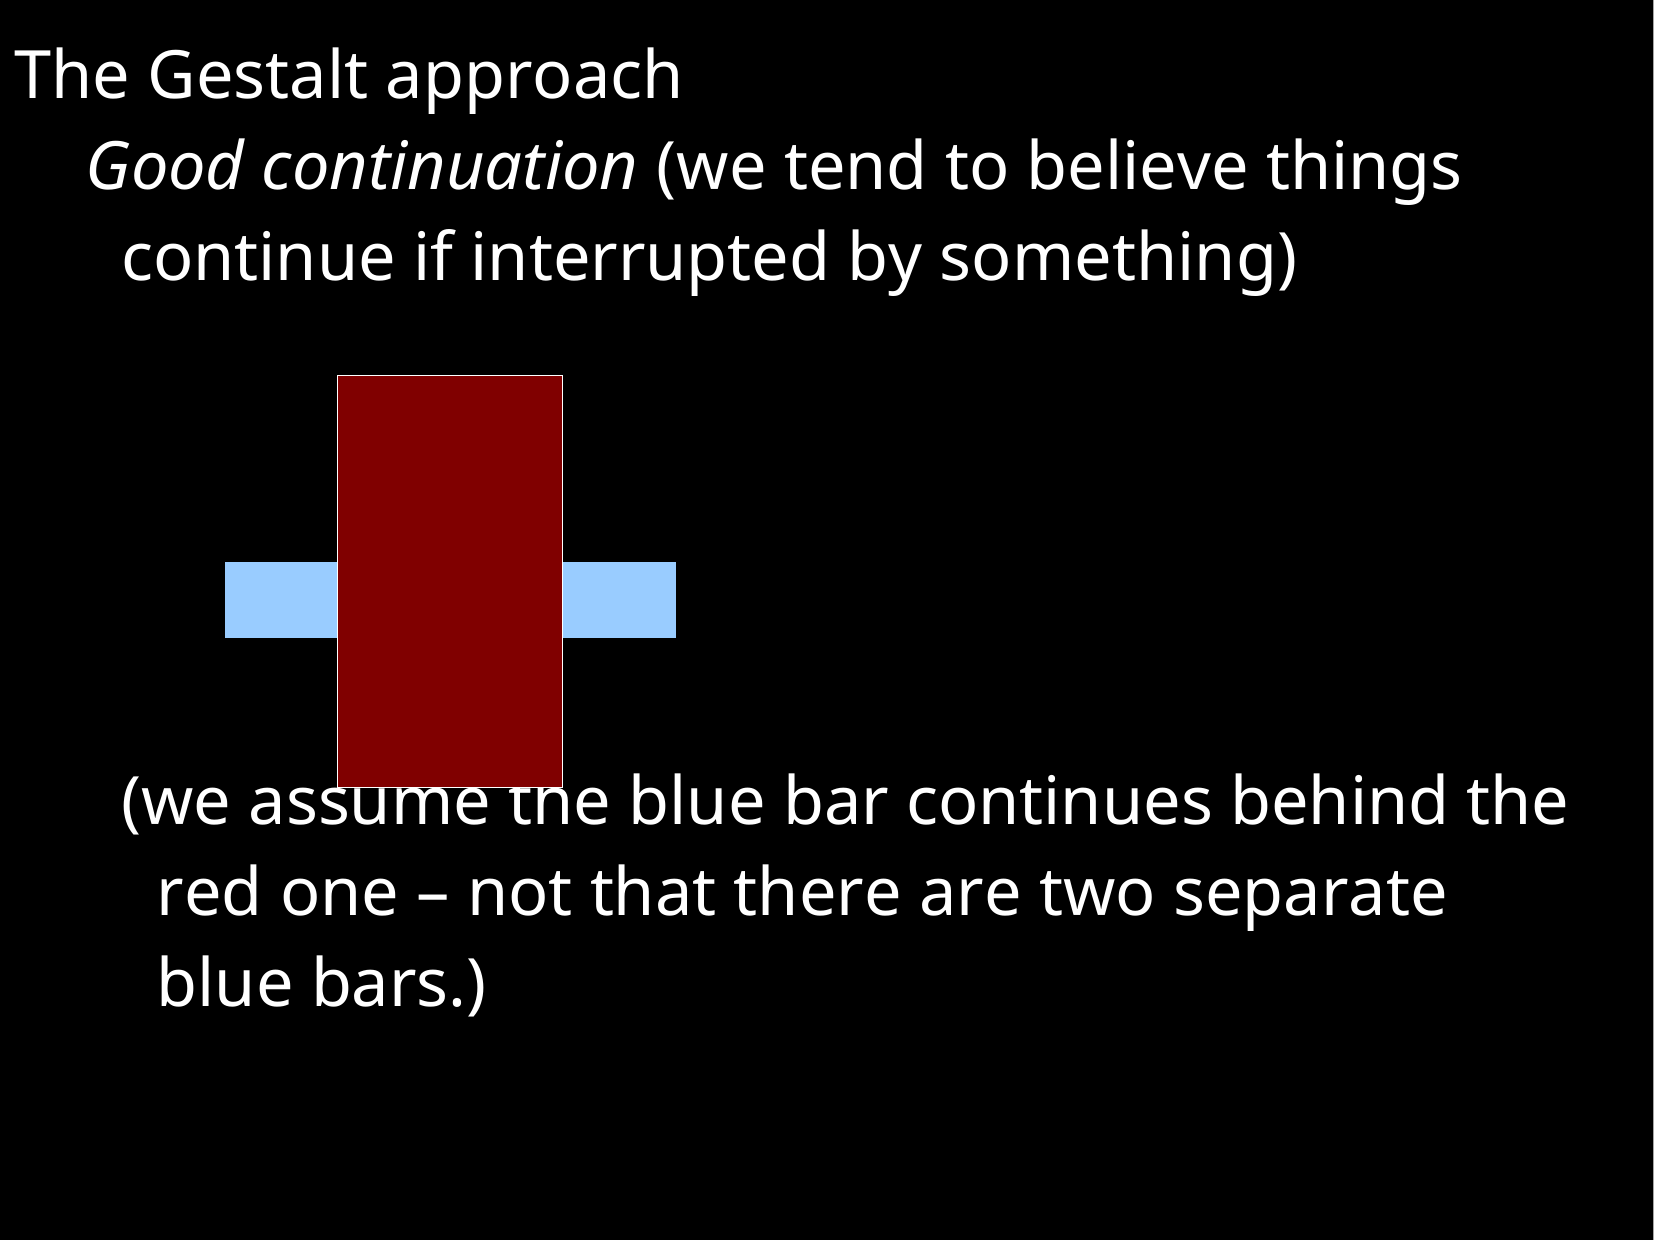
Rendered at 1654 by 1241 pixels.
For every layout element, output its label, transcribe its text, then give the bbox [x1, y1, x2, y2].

text_box [225, 375, 676, 788]
text_box The Gestalt approach Good continuation (we tend to believe things continue if interrupted by something) (we assume the blue bar continues behind the red one – not that there are two separate blue bars.) [0, 20, 1613, 1163]
